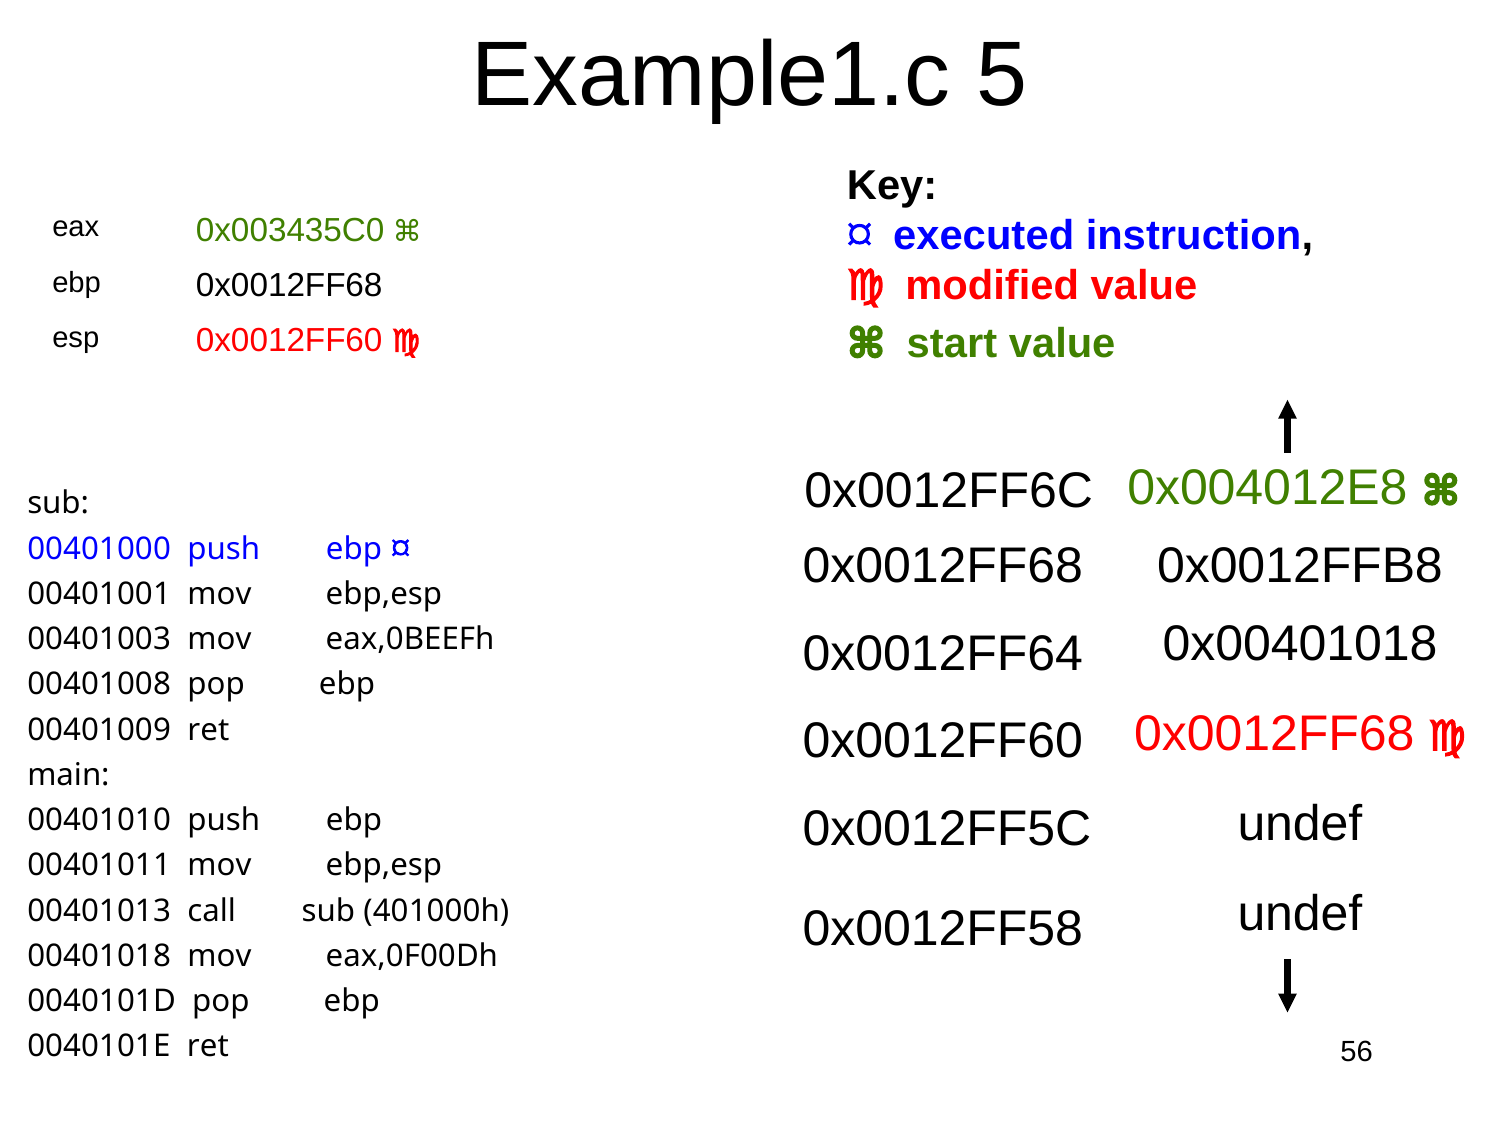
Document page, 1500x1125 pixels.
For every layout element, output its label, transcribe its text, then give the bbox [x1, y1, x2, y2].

text_box 0x0012FF6C [789, 449, 1108, 526]
table_cell esp [38, 311, 181, 366]
table_cell 0x00401018 [1112, 603, 1487, 692]
table_cell undef [1112, 872, 1487, 962]
table_cell ebp [38, 255, 181, 311]
text_box 0x0012FF5C [787, 787, 1107, 863]
text_box sub: 00401000 push ebp  00401001 mov ebp,esp 00401003 mov eax,0BEEFh 00401008 pop ebp 00401009 ret main: 00401010 push ebp 00401011 mov ebp,esp 00401013 call sub (401000h) 00401018 mov eax,0F00Dh 0040101D pop ebp 0040101E ret [12, 474, 775, 1101]
table_cell 0x0012FF68  [1112, 692, 1487, 783]
table_header 0x004012E8  [1112, 447, 1487, 525]
text_box <number> [1074, 1025, 1388, 1101]
title Example1.c 5 [112, 0, 1388, 163]
table_cell undef [1112, 783, 1487, 872]
table_cell 0x0012FF60  [181, 311, 525, 366]
table_header 0x003435C0  [181, 200, 525, 255]
table_header 0x0012FFB8 [1112, 525, 1487, 603]
text_box 0x0012FF64 [787, 612, 1098, 688]
text_box Key: executed instruction, modified value start value [832, 149, 1340, 376]
text_box 0x0012FF58 [787, 887, 1098, 963]
text_box 0x0012FF68 [787, 524, 1098, 601]
table_header eax [38, 200, 181, 255]
text_box 0x0012FF60 [787, 699, 1098, 776]
table_cell 0x0012FF68 [181, 255, 525, 311]
